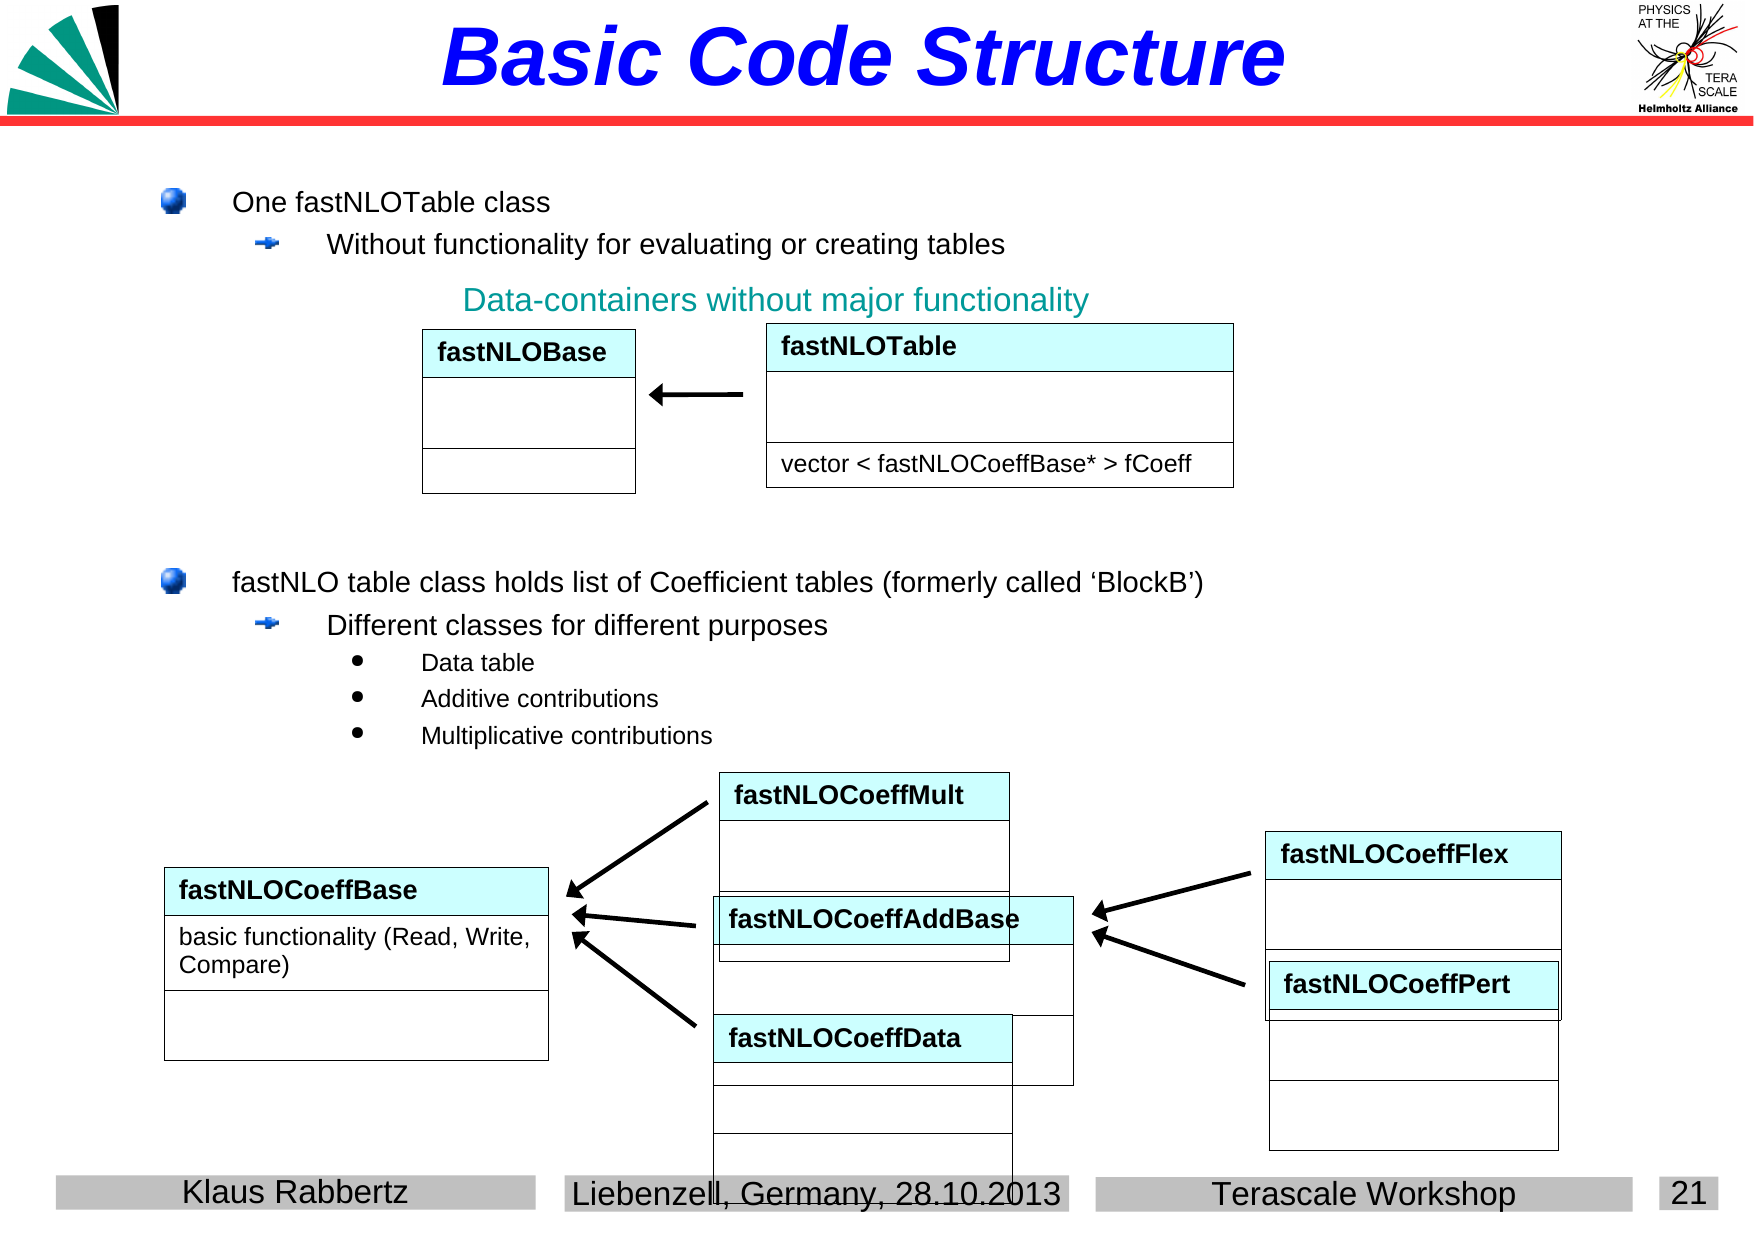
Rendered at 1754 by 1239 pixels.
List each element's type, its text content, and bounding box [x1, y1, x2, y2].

picture [7, 5, 119, 116]
table_cell [1270, 1081, 1558, 1150]
table_header fastNLOTable [767, 324, 1233, 371]
table_header fastNLOBase [423, 330, 635, 377]
table_header fastNLOCoeffPert [1270, 962, 1558, 1009]
text_box Data-containers without major functionality [447, 270, 1106, 326]
table_cell [423, 449, 635, 493]
list One fastNLOTable class Without functionality for evaluating or creating tables fastNLO table class holds list of Coefficient tables (formerly called ‘BlockB’) Different classes for different purposes Data table Additive contributions Multiplicative contributions [134, 175, 1576, 767]
table_header fastNLOCoeffAddBase [1010, 897, 1073, 944]
table_cell [1266, 880, 1561, 949]
table_header fastNLOCoeffFlex [1266, 832, 1561, 879]
table_cell [1013, 1016, 1073, 1085]
table_cell vector < fastNLOCoeffBase* > fCoeff [767, 443, 1233, 487]
table_cell basic functionality (Read, Write, Compare) [165, 916, 548, 990]
table_cell [720, 892, 1009, 961]
table_cell [1270, 1010, 1558, 1080]
table_cell [423, 378, 635, 448]
table_header fastNLOCoeffBase [165, 868, 548, 915]
table_cell [714, 1063, 1012, 1133]
table_header fastNLOCoeffData [714, 1015, 1012, 1062]
table_cell [720, 821, 1009, 891]
table_cell [714, 1134, 1012, 1203]
table_cell [1266, 950, 1561, 1020]
table_header fastNLOCoeffMult [720, 773, 1009, 820]
title Basic Code Structure [123, 0, 1606, 114]
table_cell [767, 372, 1233, 442]
table_cell [714, 945, 1073, 1015]
table_cell [165, 991, 548, 1060]
picture [1631, 1, 1745, 115]
